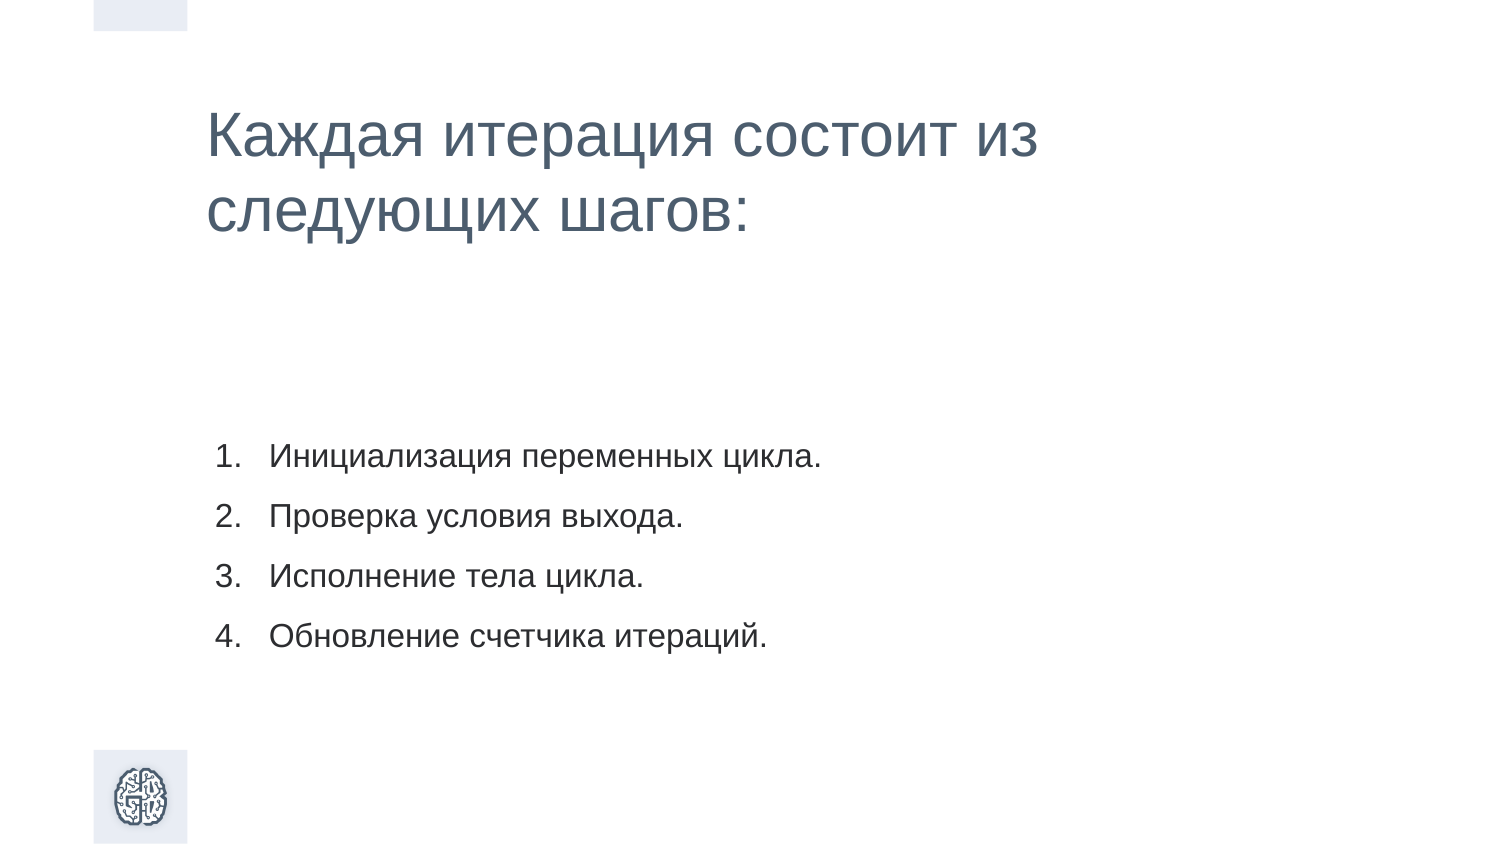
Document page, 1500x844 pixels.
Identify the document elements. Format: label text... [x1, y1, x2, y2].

text_box Инициализация переменных цикла. Проверка условия выхода. Исполнение тела цикла. Обновление счетчика итераций. [186, 400, 1311, 668]
picture [106, 760, 175, 834]
title Каждая итерация состоит из следующих шагов: [186, 94, 1311, 244]
